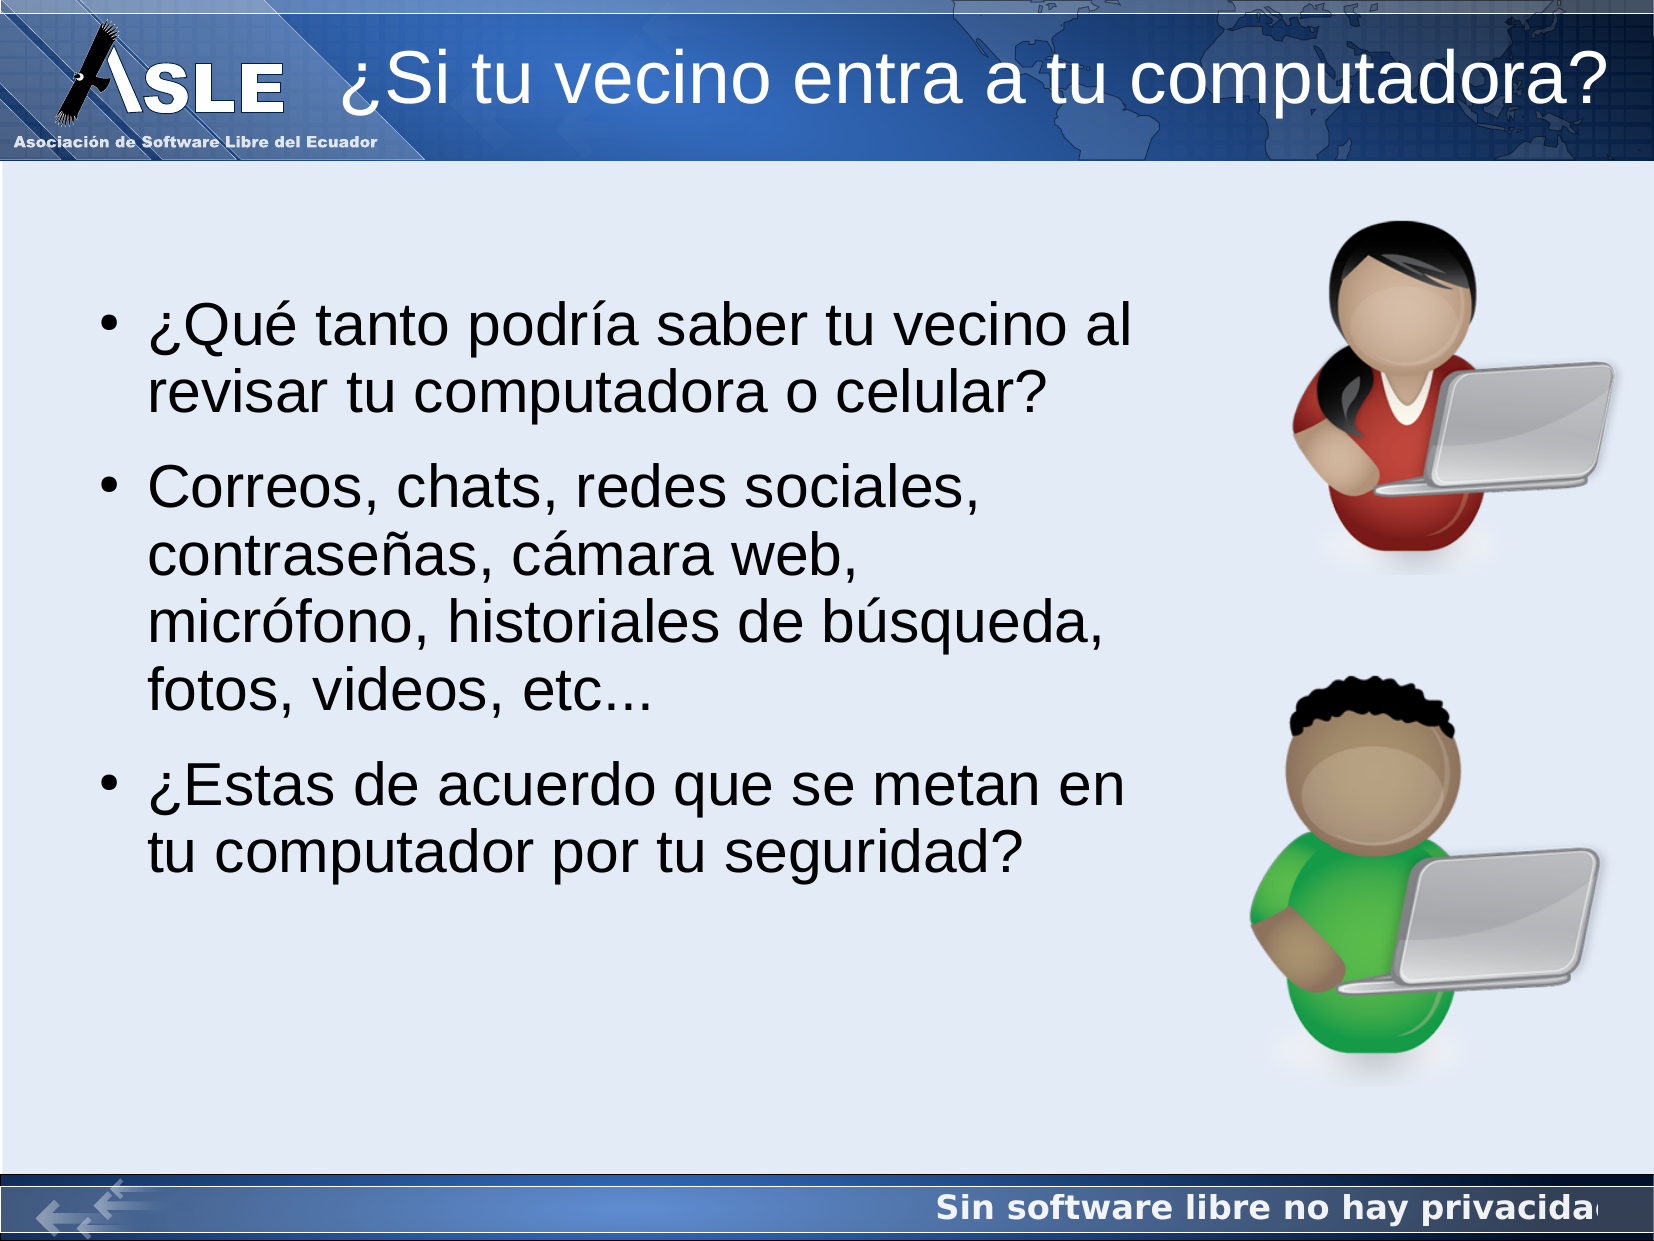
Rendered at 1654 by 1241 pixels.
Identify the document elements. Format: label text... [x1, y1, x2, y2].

list ¿Qué tanto podría saber tu vecino al revisar tu computadora o celular? Correos, chats, redes sociales, contraseñas, cámara web, micrófono, historiales de búsqueda, fotos, videos, etc... ¿Estas de acuerdo que se metan en tu computador por tu seguridad? [82, 290, 1146, 1010]
picture [1263, 200, 1630, 575]
title ¿Si tu vecino entra a tu computadora? [307, 26, 1642, 130]
picture [1216, 638, 1630, 1087]
